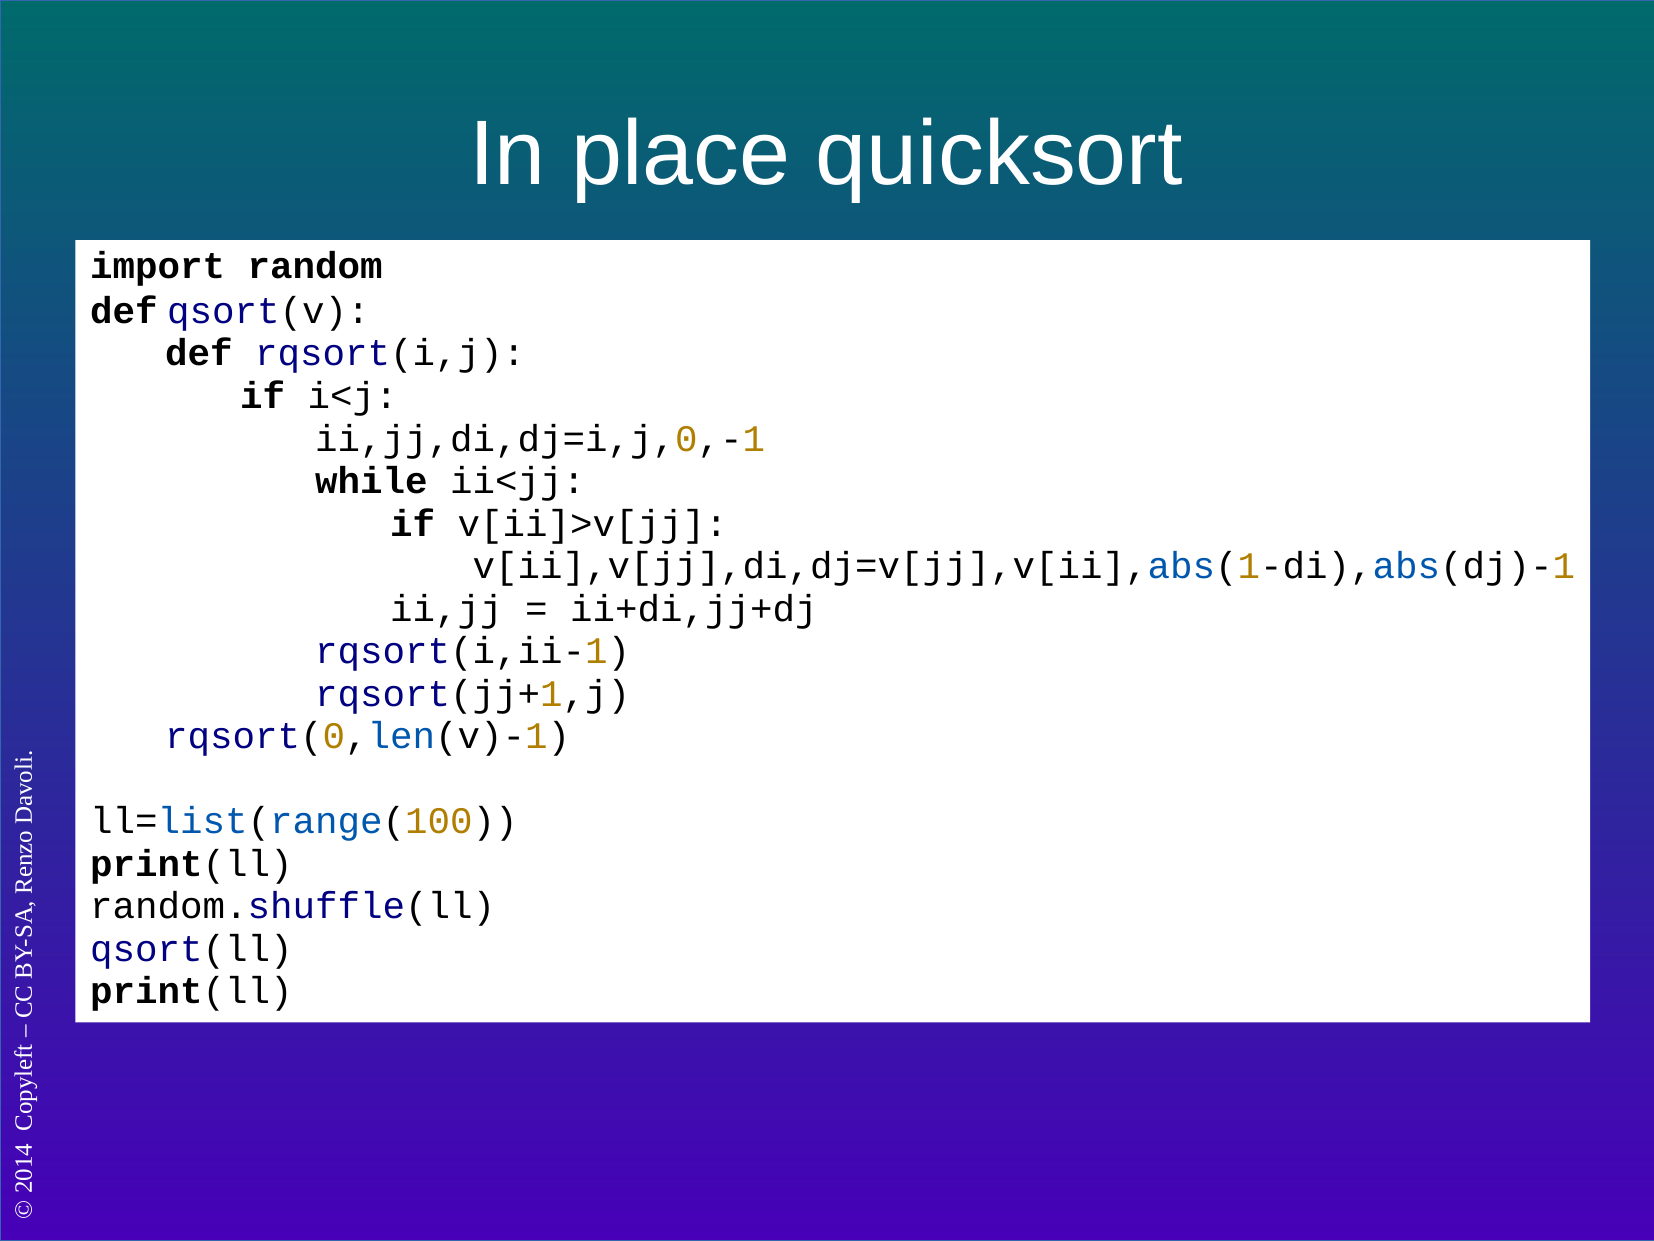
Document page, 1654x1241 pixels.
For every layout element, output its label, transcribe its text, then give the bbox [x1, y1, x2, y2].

text_box import random def qsort(v): def rqsort(i,j): if i<j: ii,jj,di,dj=i,j,0,-1 while ii<jj: if v[ii]>v[jj]: v[ii],v[jj],di,dj=v[jj],v[ii],abs(1-di),abs(dj)-1 ii,jj = ii+di,jj+dj rqsort(i,ii-1) rqsort(jj+1,j) rqsort(0,len(v)-1) ll=list(range(100)) print(ll) random.shuffle(ll) qsort(ll) print(ll) [75, 240, 1591, 1023]
title In place quicksort [82, 49, 1571, 240]
